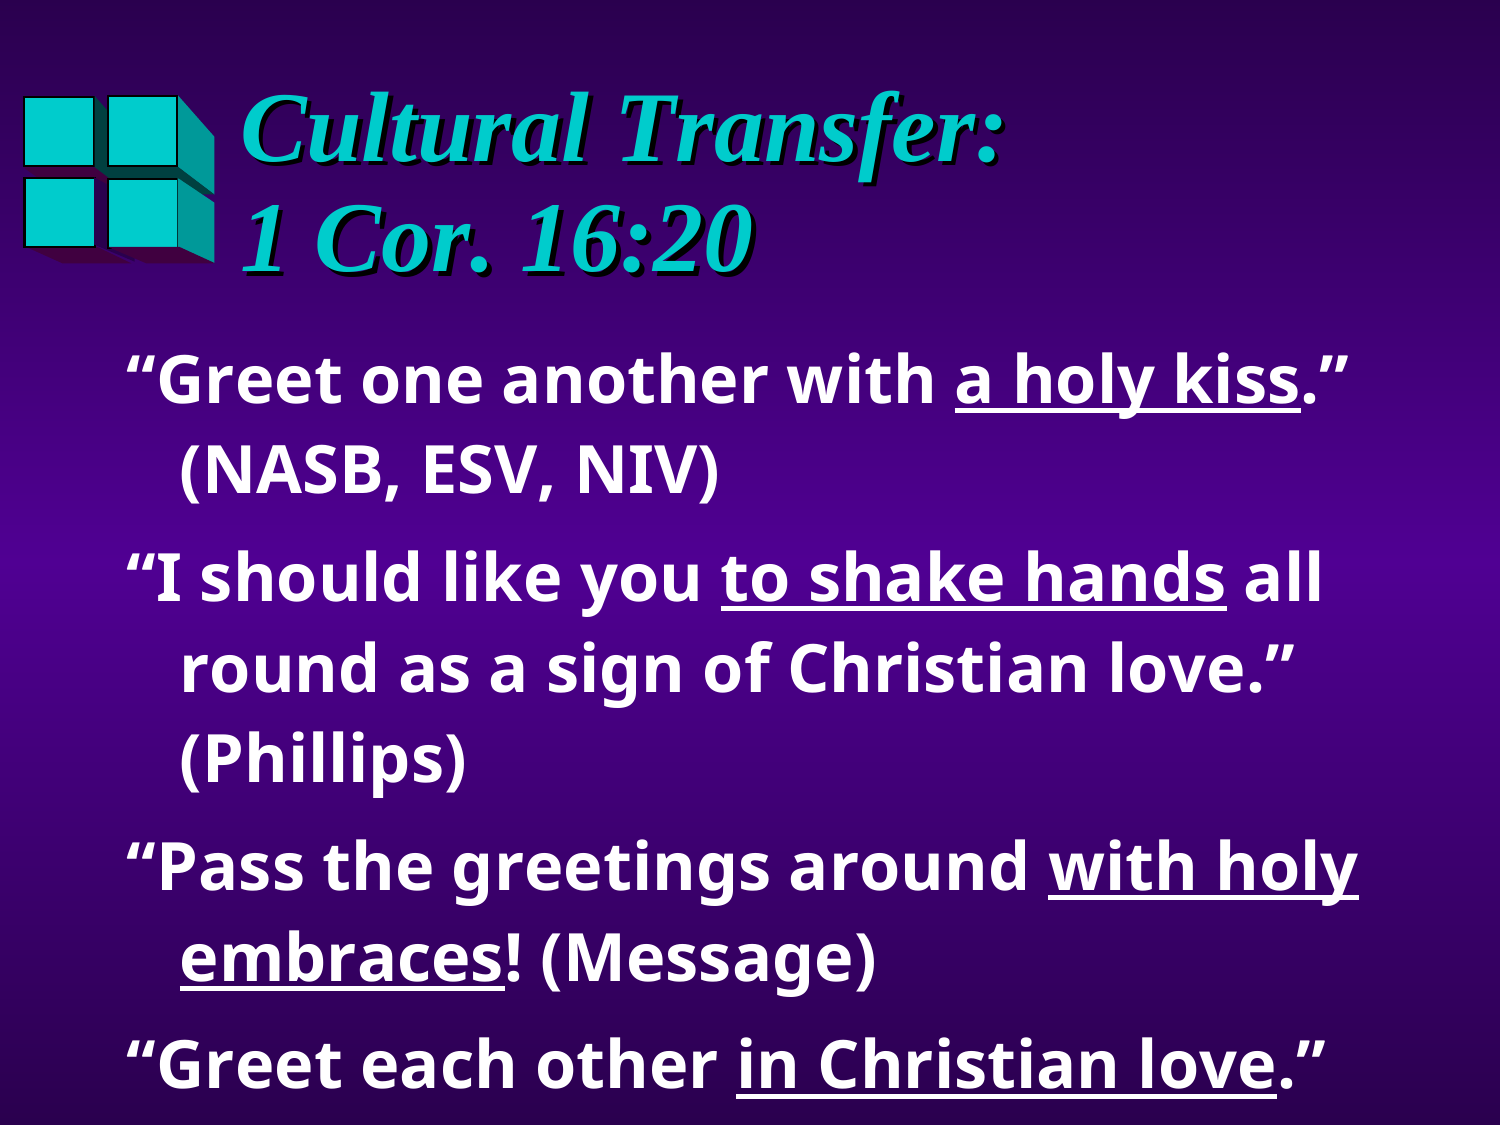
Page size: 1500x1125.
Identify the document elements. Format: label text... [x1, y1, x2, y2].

title Cultural Transfer: 1 Cor. 16:20 [224, 64, 1388, 302]
list “Greet one another with a holy kiss.” (NASB, ESV, NIV) “I should like you to shake hands all round as a sign of Christian love.” (Phillips) “Pass the greetings around with holy embraces! (Message) “Greet each other in Christian love.” (NLT) [112, 324, 1388, 1096]
